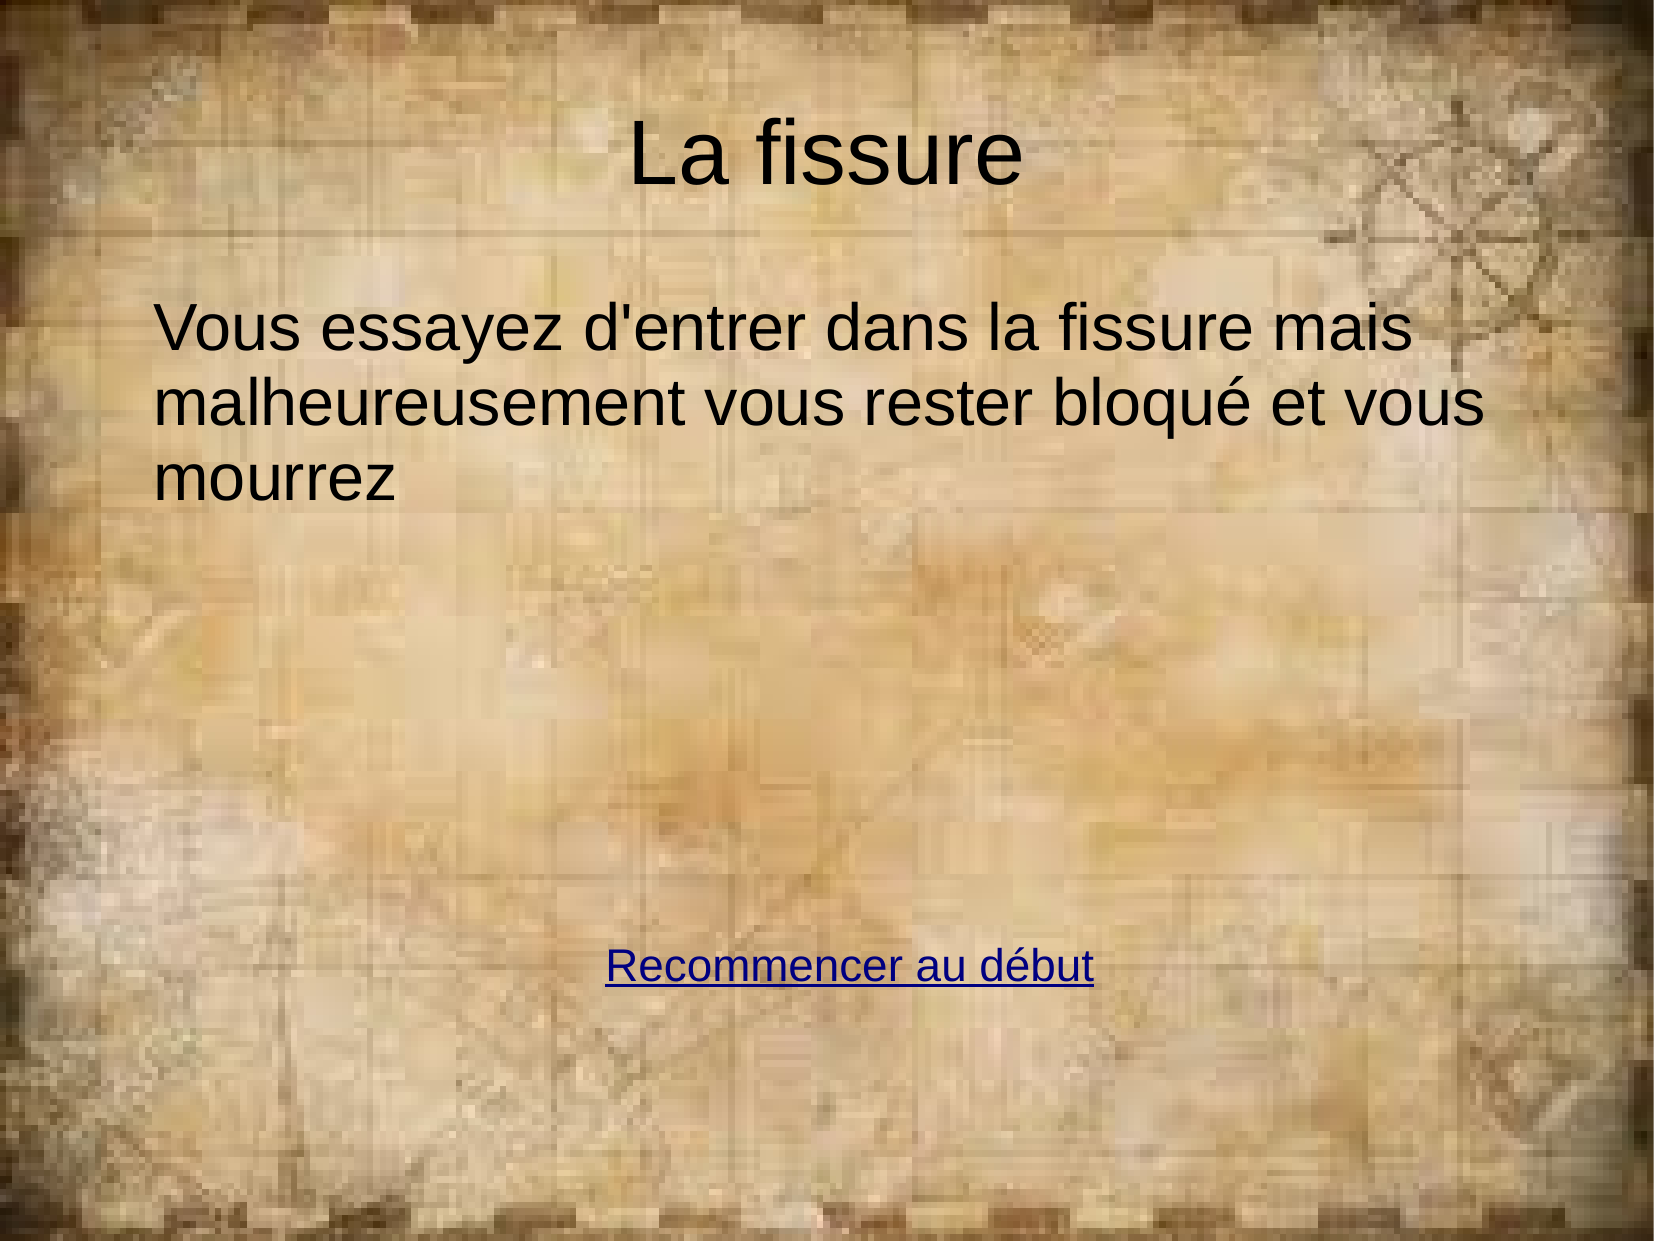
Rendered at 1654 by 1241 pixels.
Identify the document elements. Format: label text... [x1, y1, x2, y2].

title La fissure [82, 49, 1571, 257]
text_box Recommencer au début [590, 933, 1146, 999]
picture [0, 0, 1654, 1241]
list Vous essayez d'entrer dans la fissure mais malheureusement vous rester bloqué et vous mourrez [82, 290, 1571, 1010]
